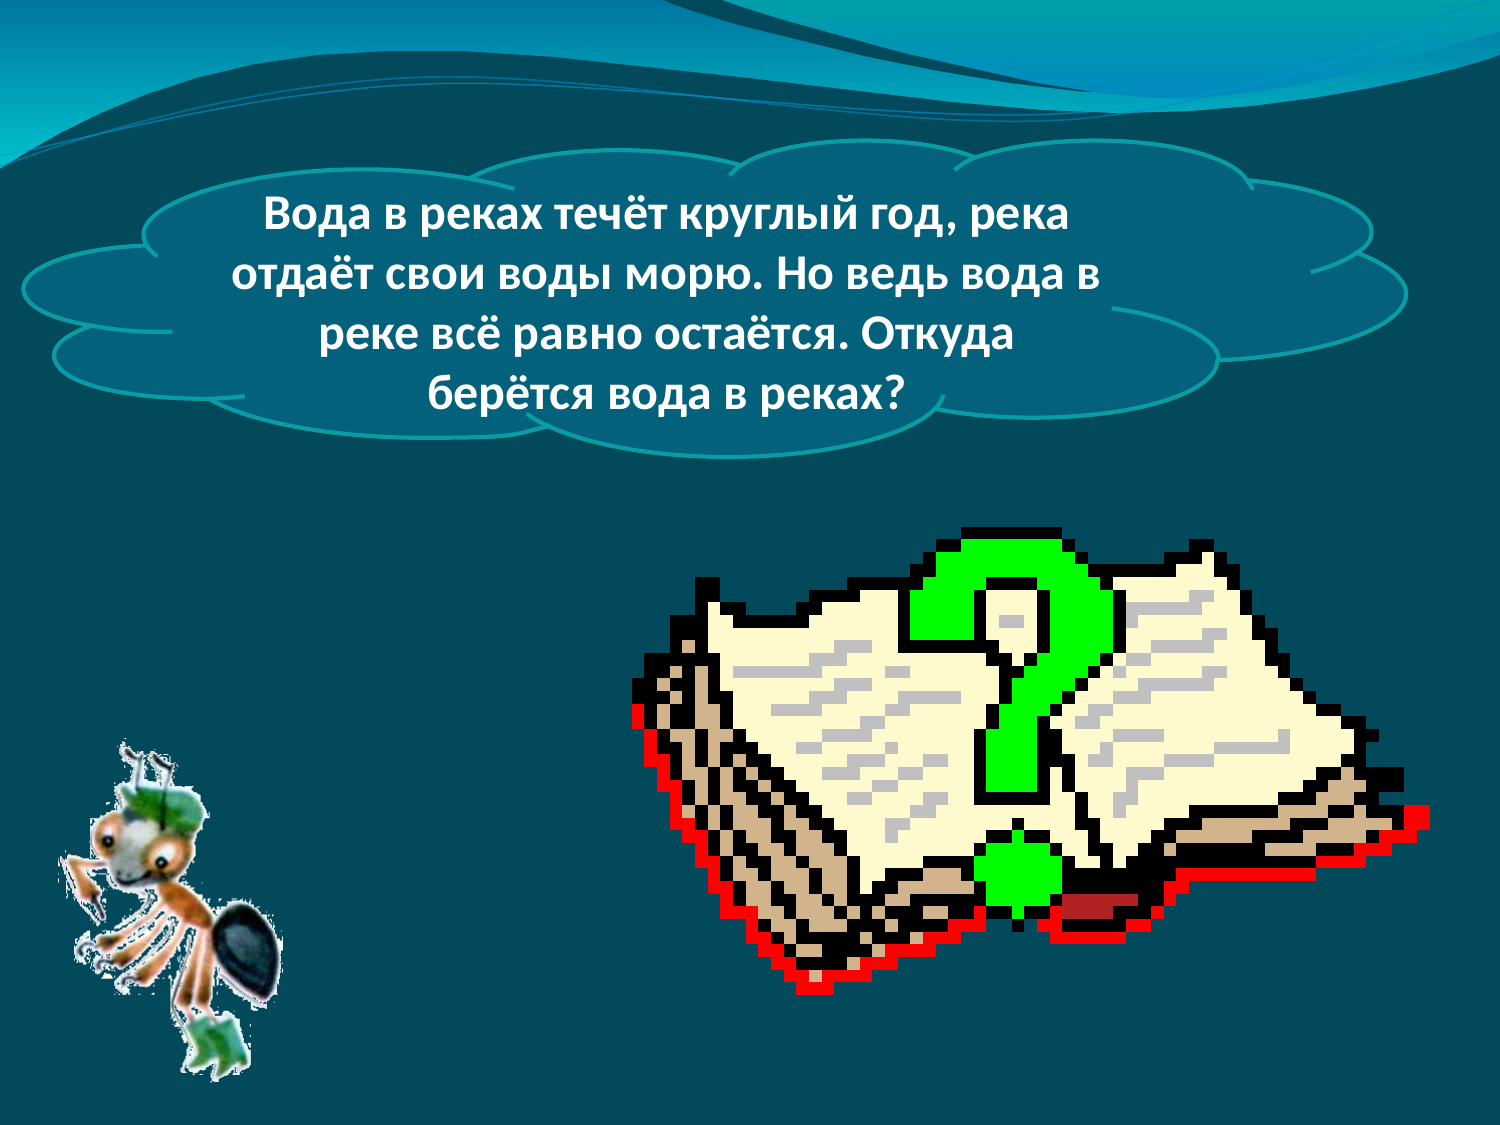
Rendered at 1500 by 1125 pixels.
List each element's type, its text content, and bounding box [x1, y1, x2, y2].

picture [1360, 211, 1368, 219]
picture [565, 148, 689, 154]
picture [123, 242, 146, 246]
picture [149, 397, 212, 402]
picture [169, 200, 178, 205]
text_box Вода в реках течёт круглый год, река отдаёт свои воды морю. Но ведь вода в реке всё равно остаётся. Откуда берётся вода в реках? [23, 140, 1407, 457]
picture [61, 743, 282, 1081]
picture [1218, 359, 1251, 363]
picture [1030, 139, 1152, 144]
picture [633, 528, 1429, 994]
picture [103, 973, 112, 978]
